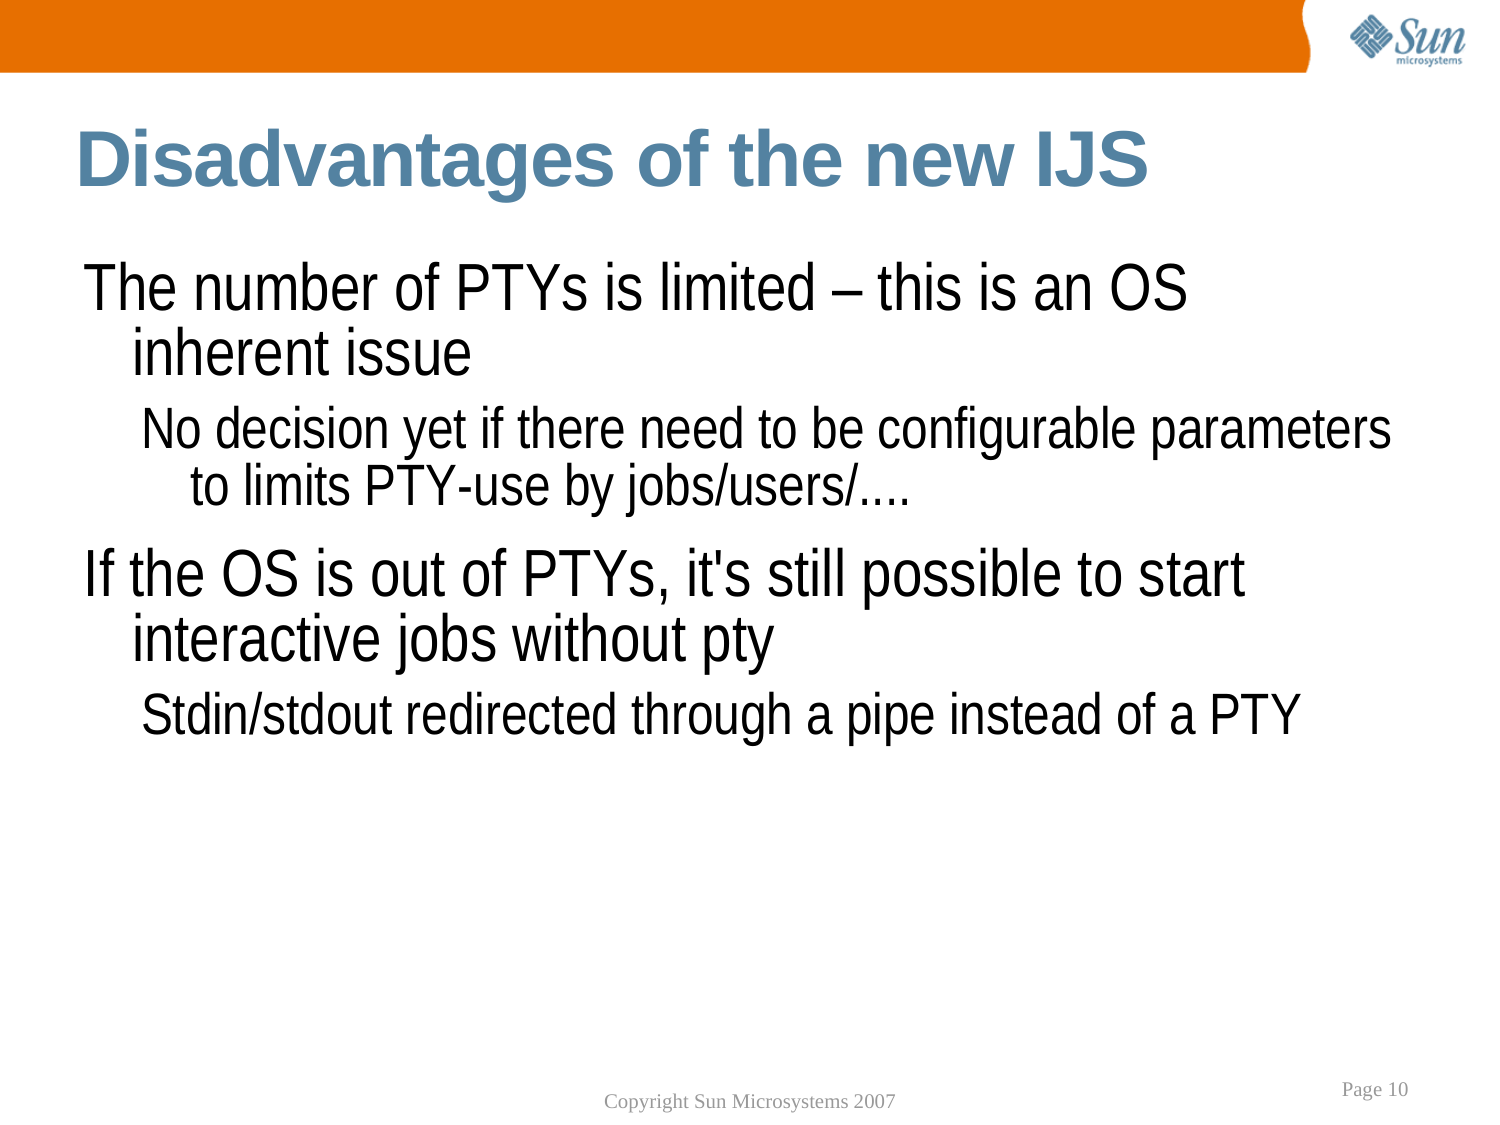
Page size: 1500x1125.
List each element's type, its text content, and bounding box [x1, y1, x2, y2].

list The number of PTYs is limited – this is an OS inherent issue No decision yet if there need to be configurable parameters to limits PTY-use by jobs/users/.... If the OS is out of PTYs, it's still possible to start interactive jobs without pty Stdin/stdout redirected through a pipe instead of a PTY [64, 258, 1401, 1062]
title Disadvantages of the new IJS [75, 123, 1437, 227]
picture [0, 0, 1500, 75]
